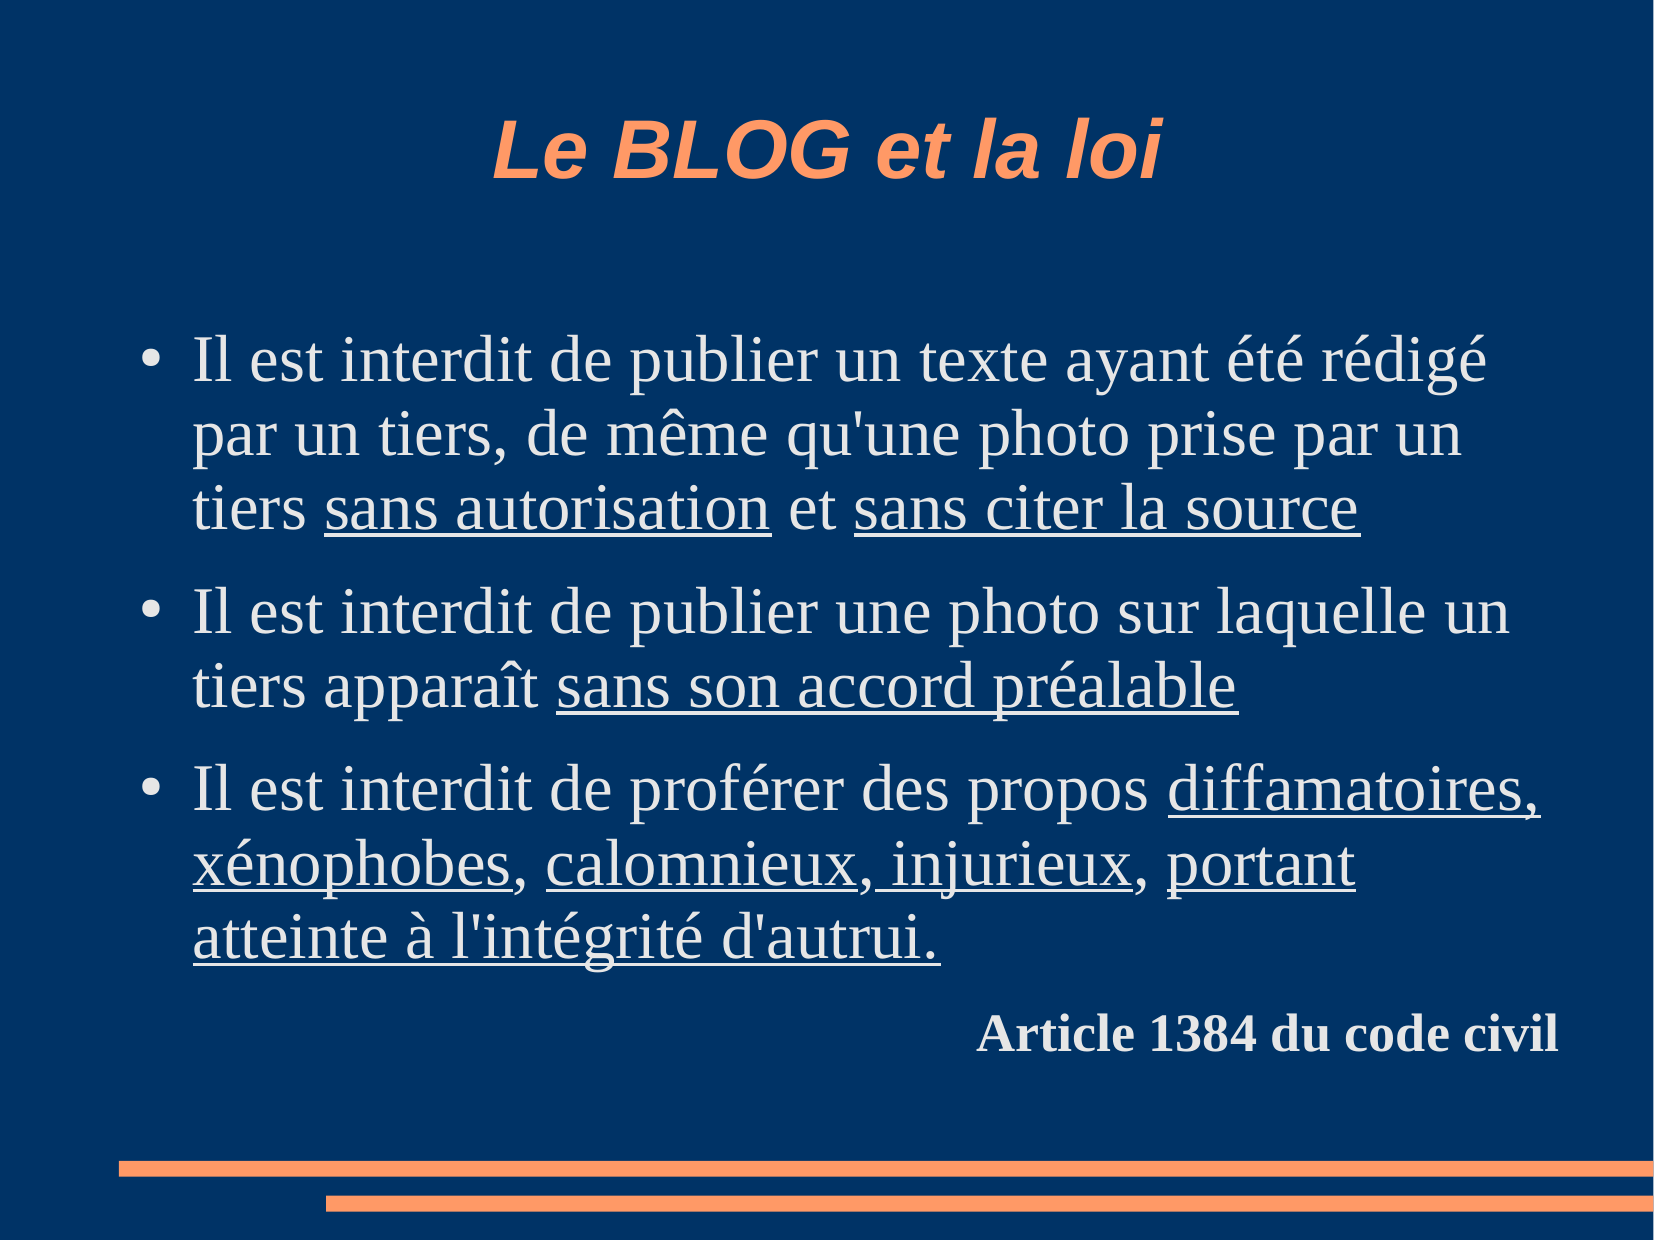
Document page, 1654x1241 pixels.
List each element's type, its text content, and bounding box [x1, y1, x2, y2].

title Le BLOG et la loi [121, 46, 1534, 254]
list Il est interdit de publier un texte ayant été rédigé par un tiers, de même qu'une photo prise par un tiers sans autorisation et sans citer la source Il est interdit de publier une photo sur laquelle un tiers apparaît sans son accord préalable Il est interdit de proférer des propos diffamatoires, xénophobes, calomnieux, injurieux, portant atteinte à l'intégrité d'autrui. Article 1384 du code civil [121, 322, 1561, 1132]
